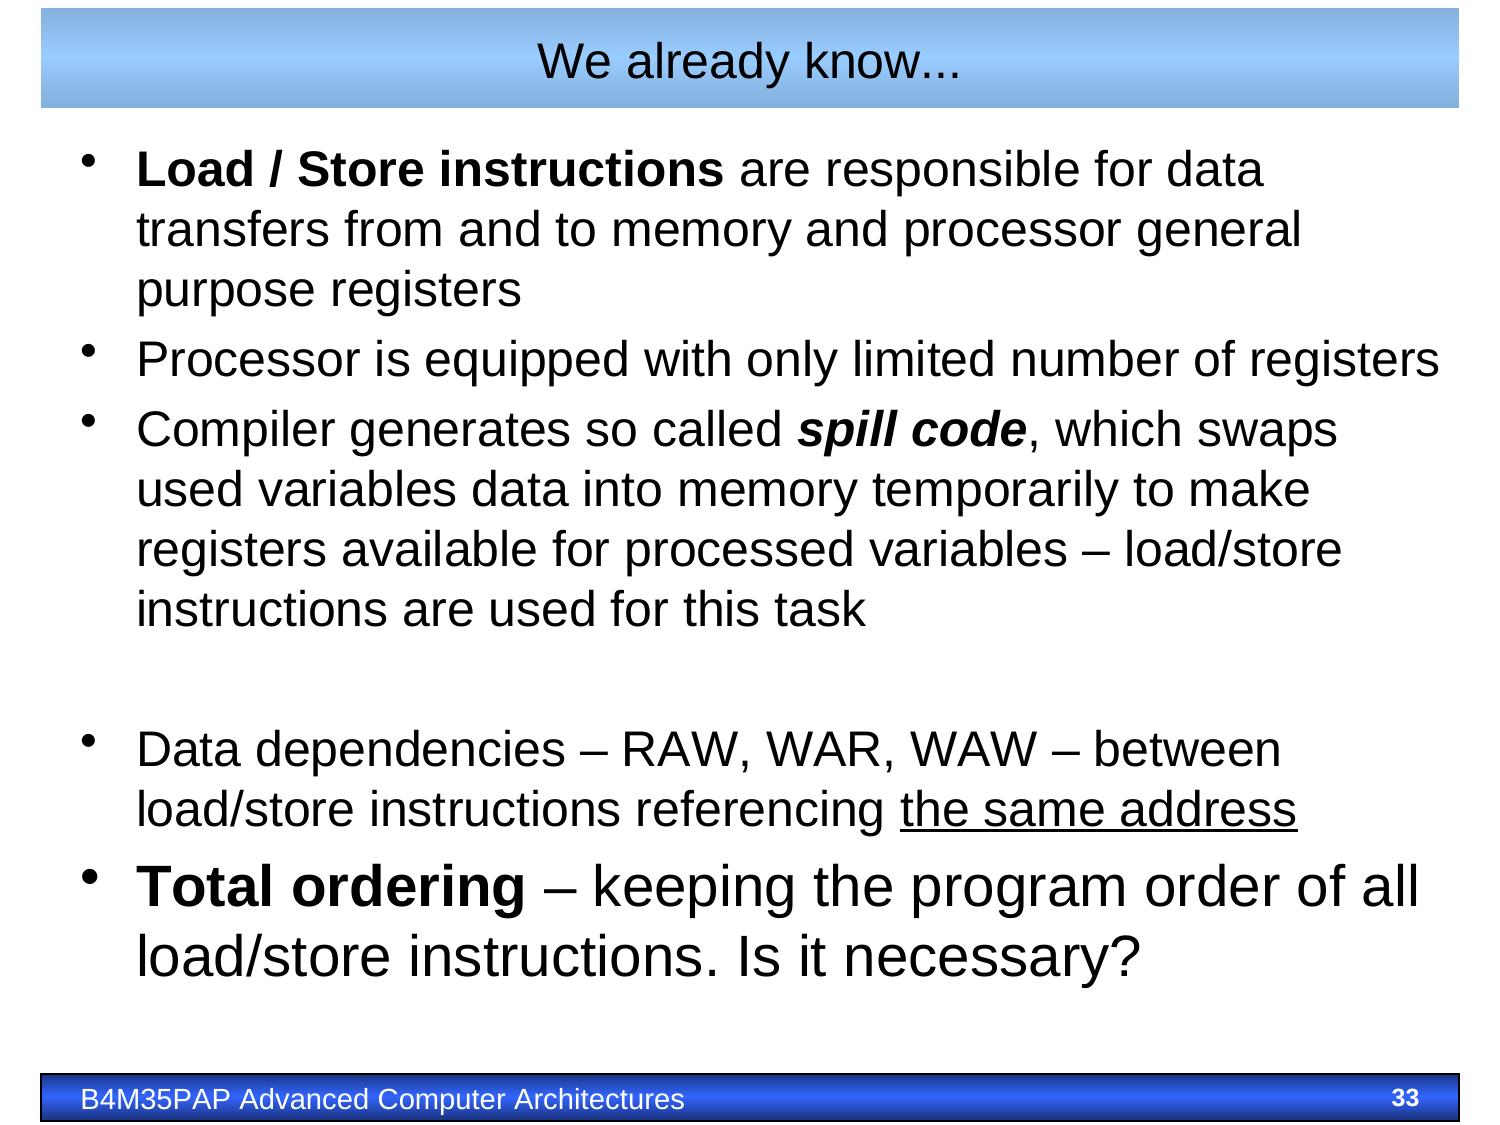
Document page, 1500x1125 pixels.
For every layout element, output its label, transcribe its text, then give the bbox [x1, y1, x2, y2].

list Load / Store instructions are responsible for data transfers from and to memory and processor general purpose registers Processor is equipped with only limited number of registers Compiler generates so called spill code, which swaps used variables data into memory temporarily to make registers available for processed variables – load/store instructions are used for this task Data dependencies – RAW, WAR, WAW – between load/store instructions referencing the same address Total ordering – keeping the program order of all load/store instructions. Is it necessary? [64, 129, 1459, 1000]
title We already know... [41, 8, 1459, 108]
